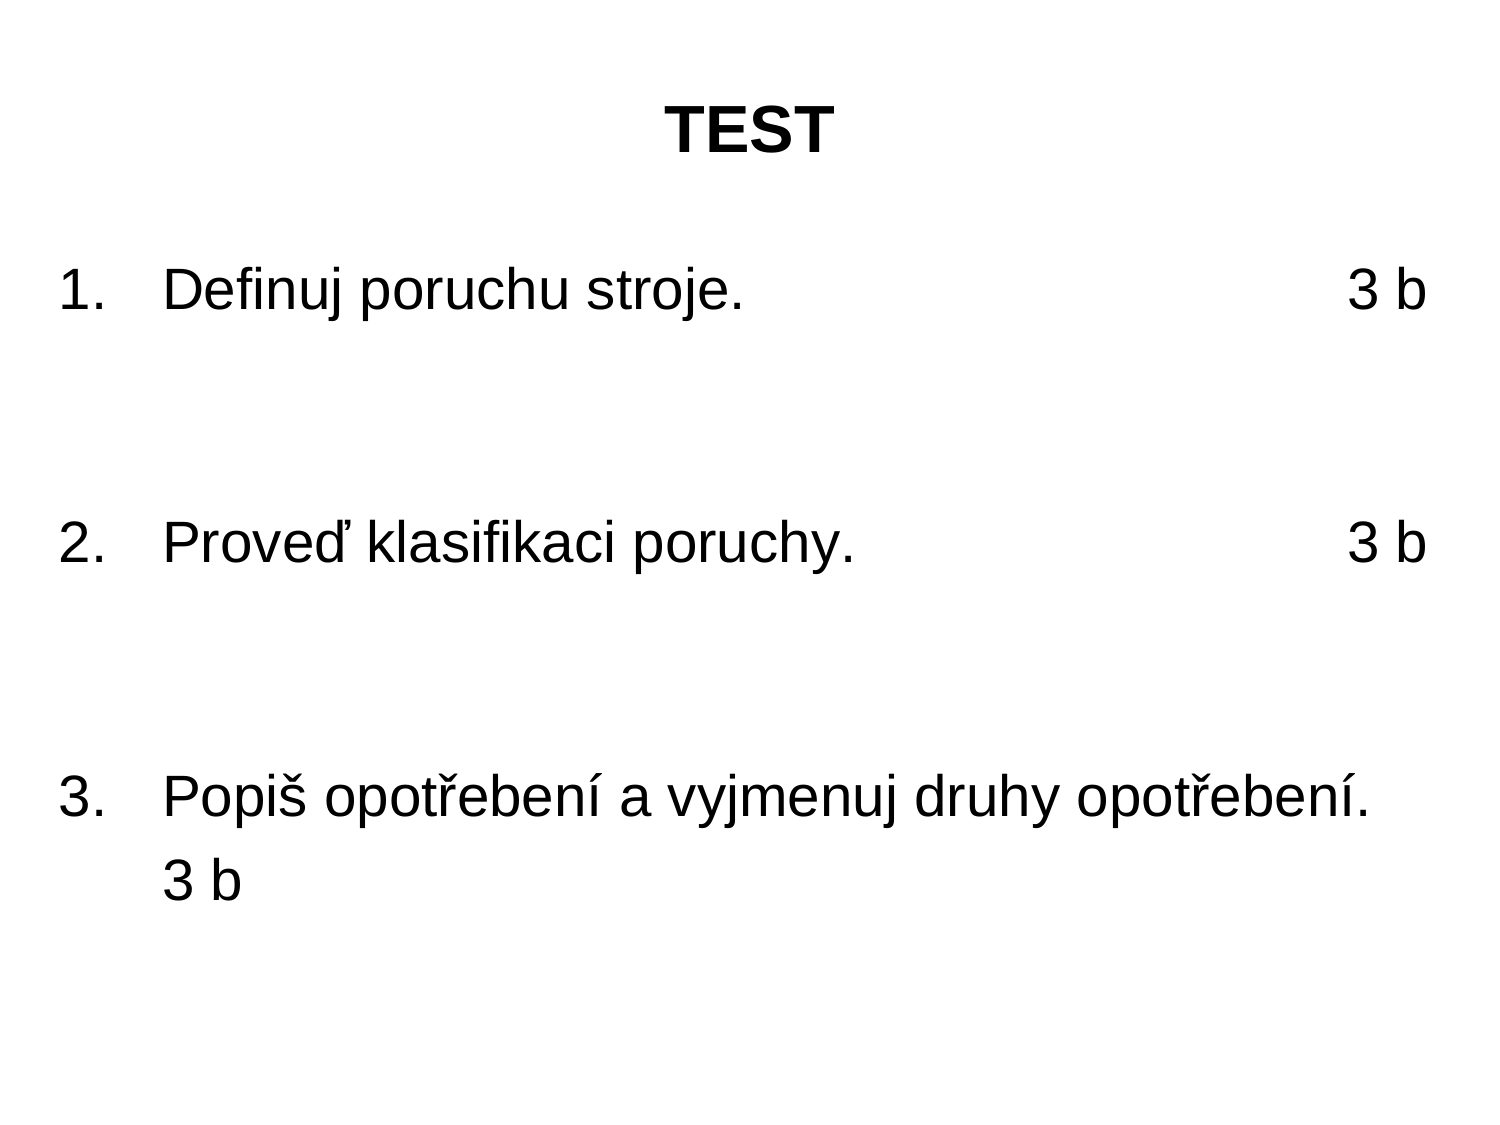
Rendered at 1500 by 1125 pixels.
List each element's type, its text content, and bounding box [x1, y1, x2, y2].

list Definuj poruchu stroje. 3 b Proveď klasifikaci poruchy. 3 b Popiš opotřebení a vyjmenuj druhy opotřebení. 3 b [0, 243, 1500, 1125]
text_box TEST [123, 78, 1377, 174]
